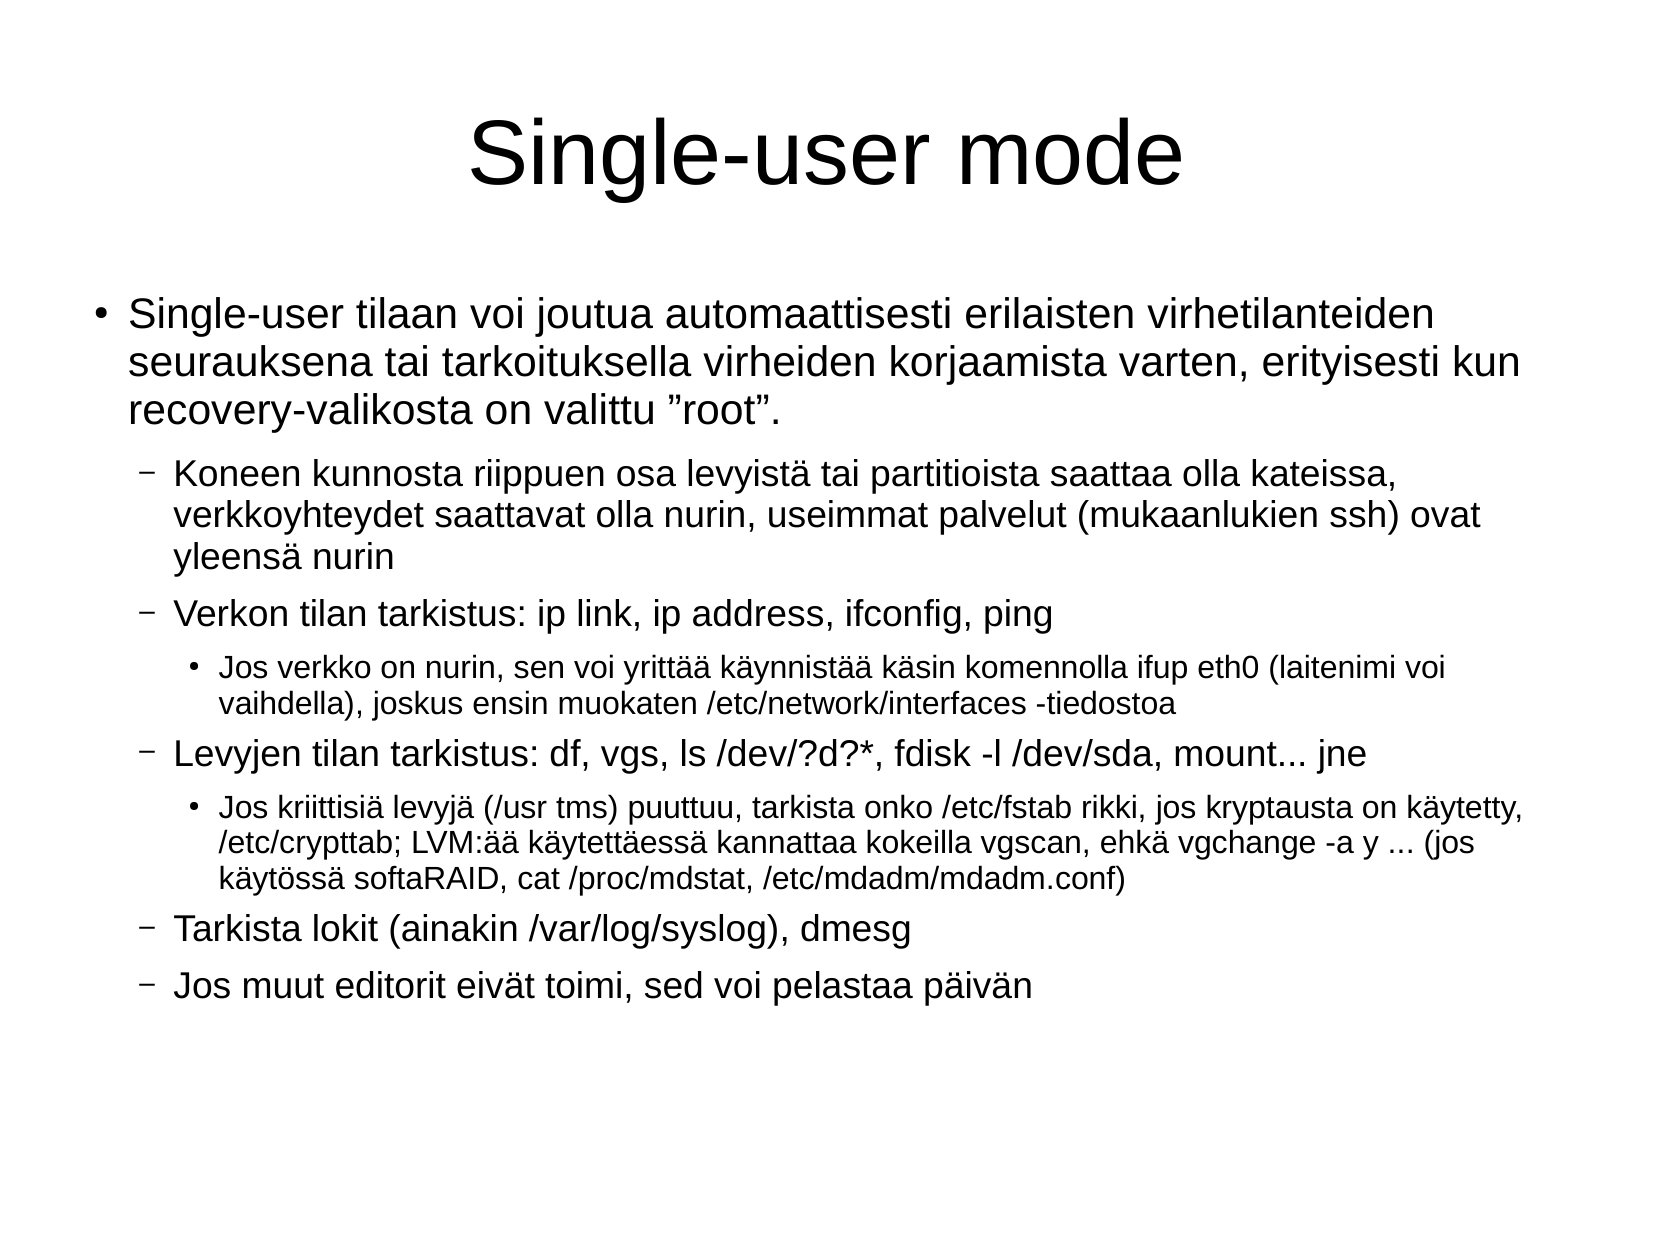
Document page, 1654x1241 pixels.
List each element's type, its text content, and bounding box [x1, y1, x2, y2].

title Single-user mode [82, 49, 1571, 257]
list Single-user tilaan voi joutua automaattisesti erilaisten virhetilanteiden seurauksena tai tarkoituksella virheiden korjaamista varten, erityisesti kun recovery-valikosta on valittu ”root”. Koneen kunnosta riippuen osa levyistä tai partitioista saattaa olla kateissa, verkkoyhteydet saattavat olla nurin, useimmat palvelut (mukaanlukien ssh) ovat yleensä nurin Verkon tilan tarkistus: ip link, ip address, ifconfig, ping Jos verkko on nurin, sen voi yrittää käynnistää käsin komennolla ifup eth0 (laitenimi voi vaihdella), joskus ensin muokaten /etc/network/interfaces -tiedostoa Levyjen tilan tarkistus: df, vgs, ls /dev/?d?*, fdisk -l /dev/sda, mount... jne Jos kriittisiä levyjä (/usr tms) puuttuu, tarkista onko /etc/fstab rikki, jos kryptausta on käytetty, /etc/crypttab; LVM:ää käytettäessä kannattaa kokeilla vgscan, ehkä vgchange -a y ... (jos käytössä softaRAID, cat /proc/mdstat, /etc/mdadm/mdadm.conf) Tarkista lokit (ainakin /var/log/syslog), dmesg Jos muut editorit eivät toimi, sed voi pelastaa päivän [82, 290, 1571, 1010]
